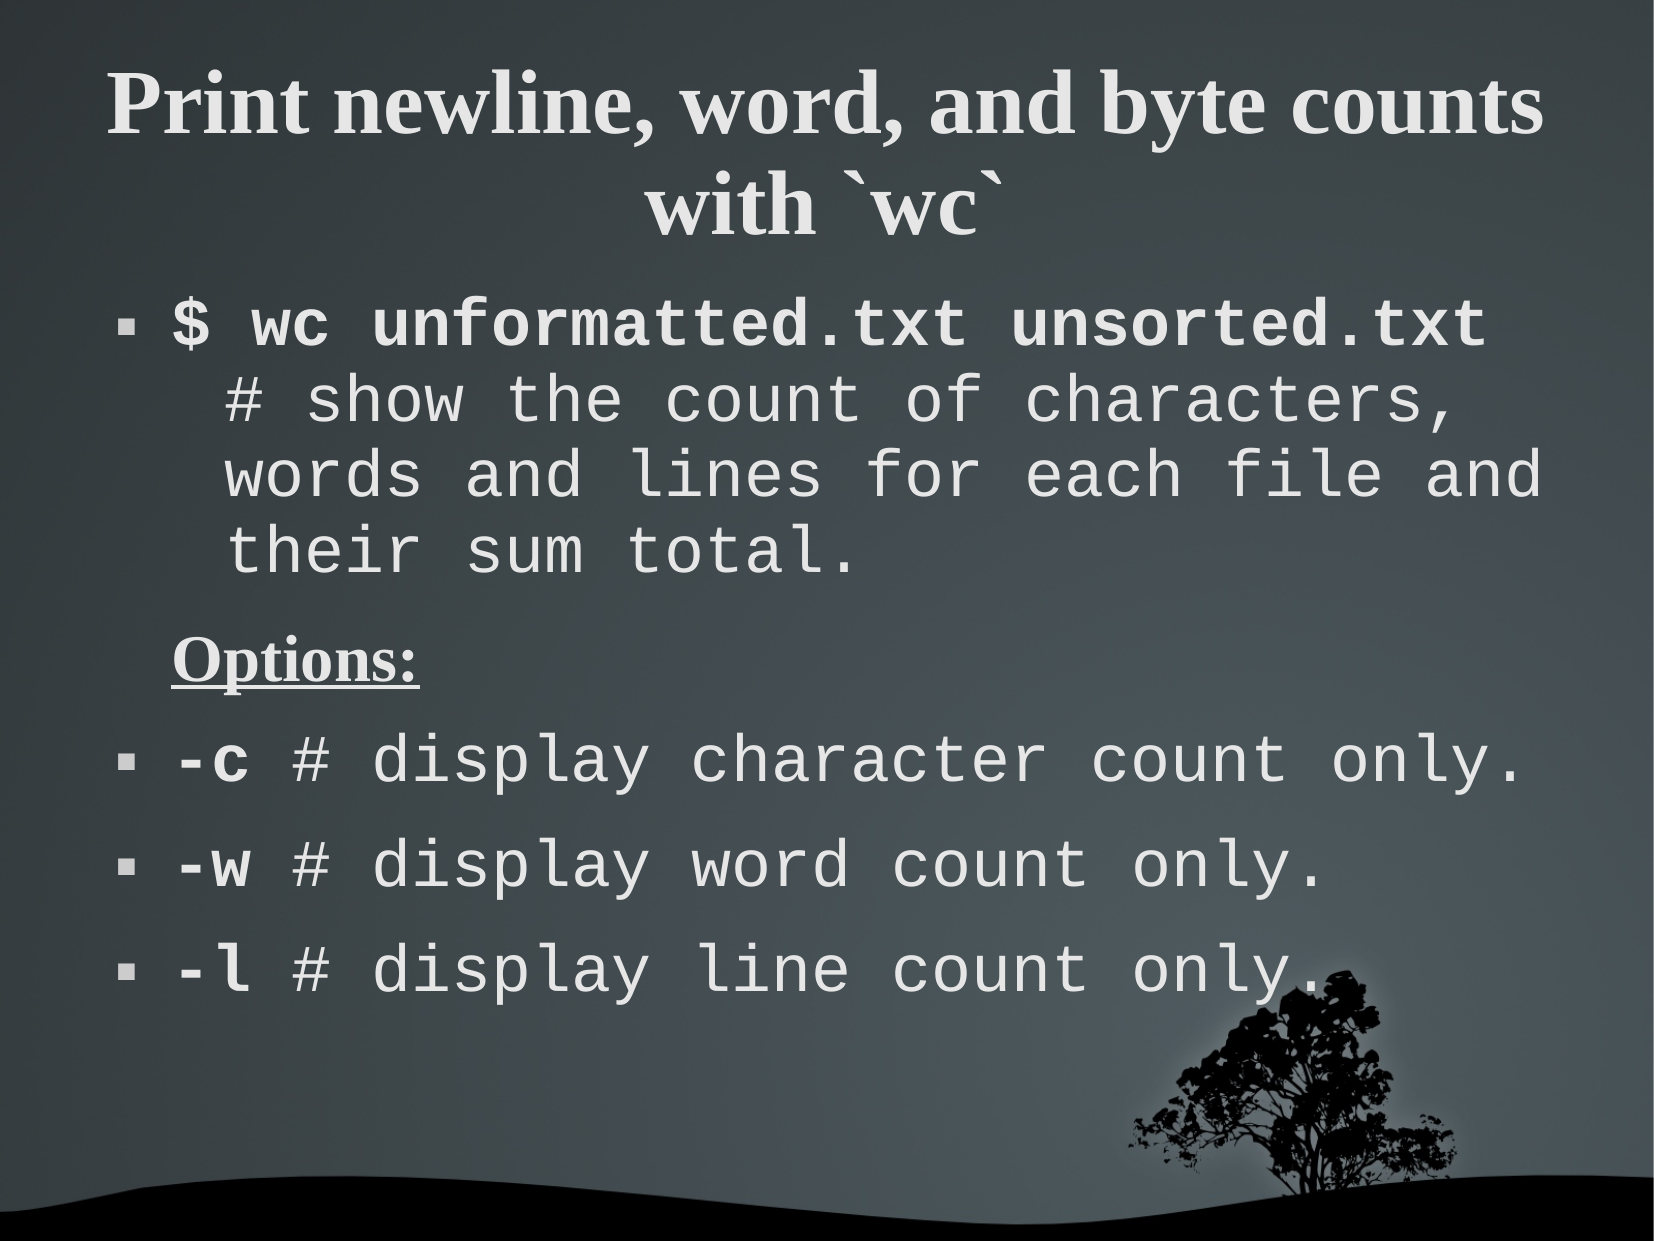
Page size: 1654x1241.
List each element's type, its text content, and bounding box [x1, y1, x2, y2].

picture [0, 0, 1654, 1241]
list $ wc unformatted.txt unsorted.txt # show the count of characters, words and lines for each file and their sum total. Options: -c # display character count only. -w # display word count only. -l # display line count only. [82, 290, 1571, 1109]
title Print newline, word, and byte counts with `wc` [82, 19, 1571, 287]
